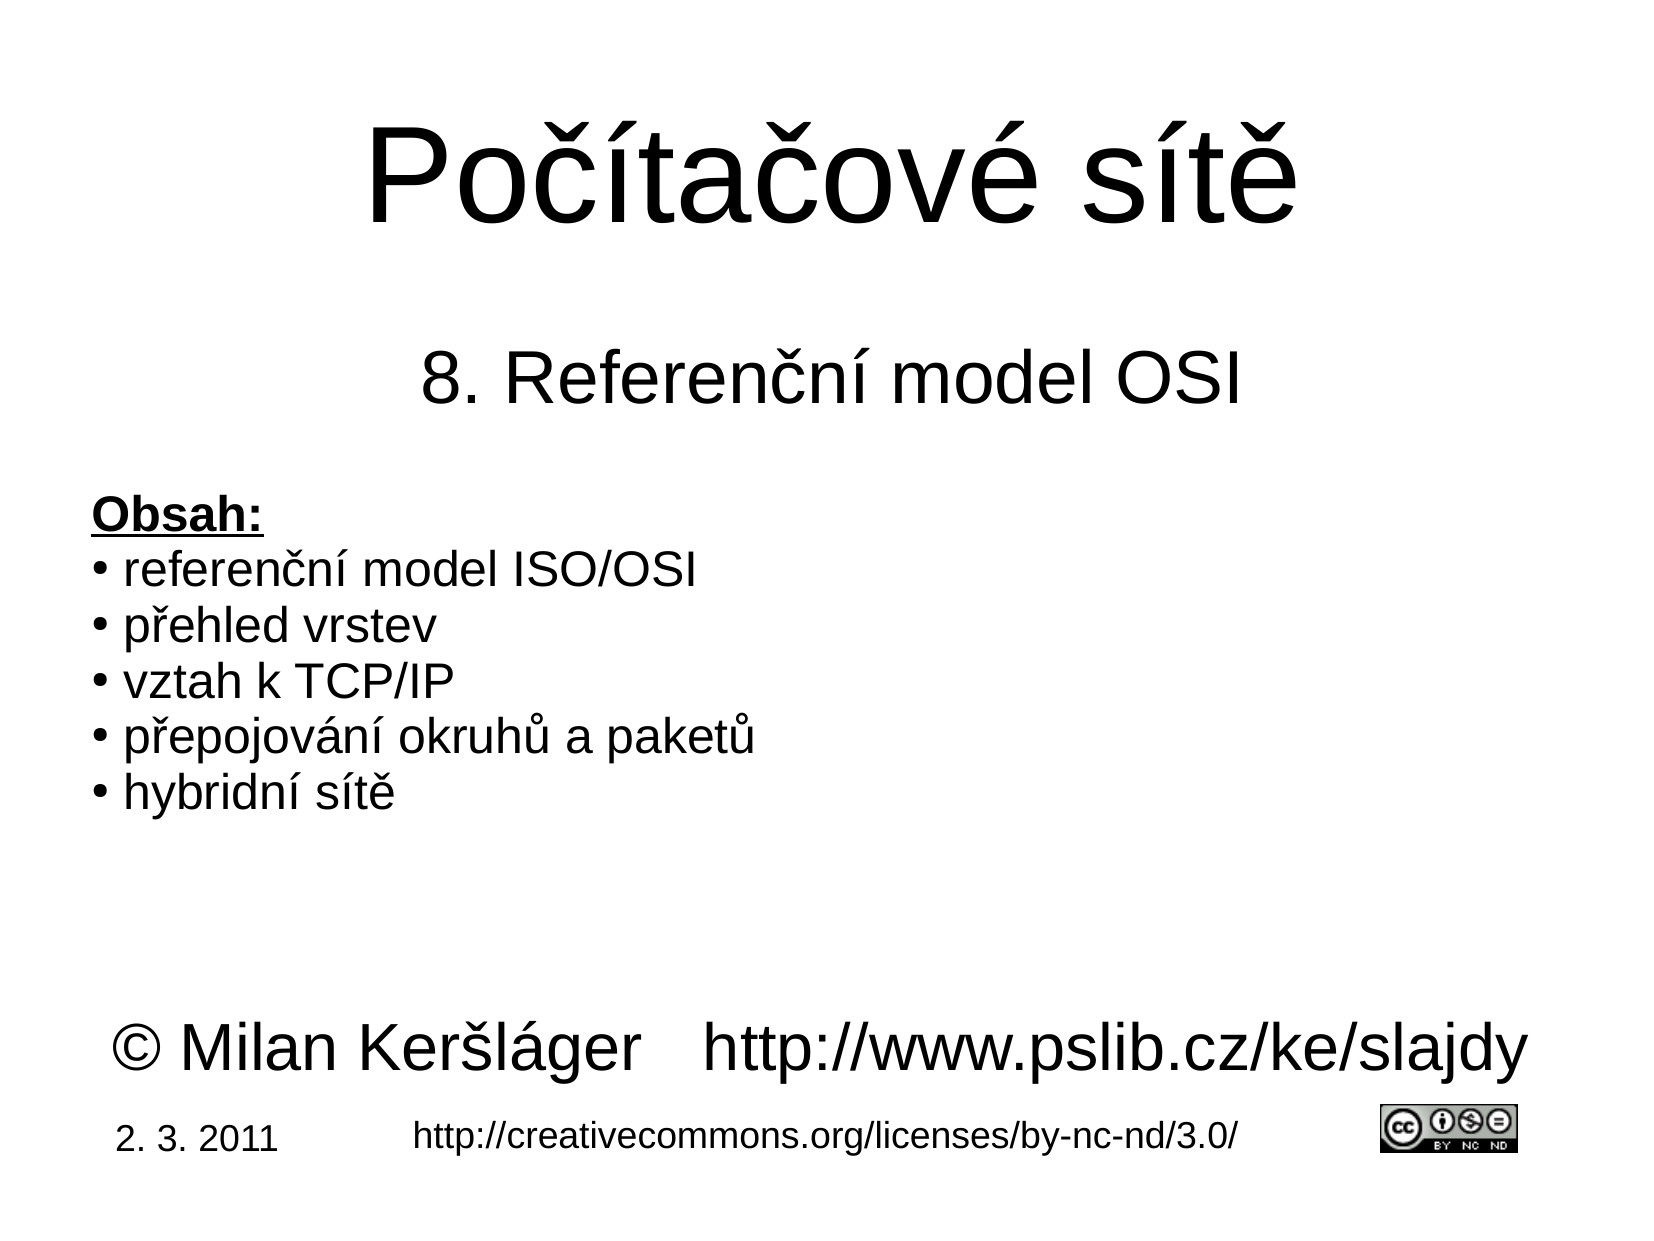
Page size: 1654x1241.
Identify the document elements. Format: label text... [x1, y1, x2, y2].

list © Milan Keršláger http://www.pslib.cz/ke/slajdy [76, 1009, 1565, 1087]
text_box 2.3.2011 [100, 1110, 337, 1168]
text_box Obsah: referenční model ISO/OSI přehled vrstev vztah k TCP/IP přepojování okruhů a paketů hybridní sítě [76, 478, 1583, 828]
title Počítačové sítě 8. Referenční model OSI [88, 56, 1577, 461]
picture [1380, 1104, 1518, 1153]
text_box http://creativecommons.org/licenses/by-nc-nd/3.0/ [339, 1107, 1313, 1165]
